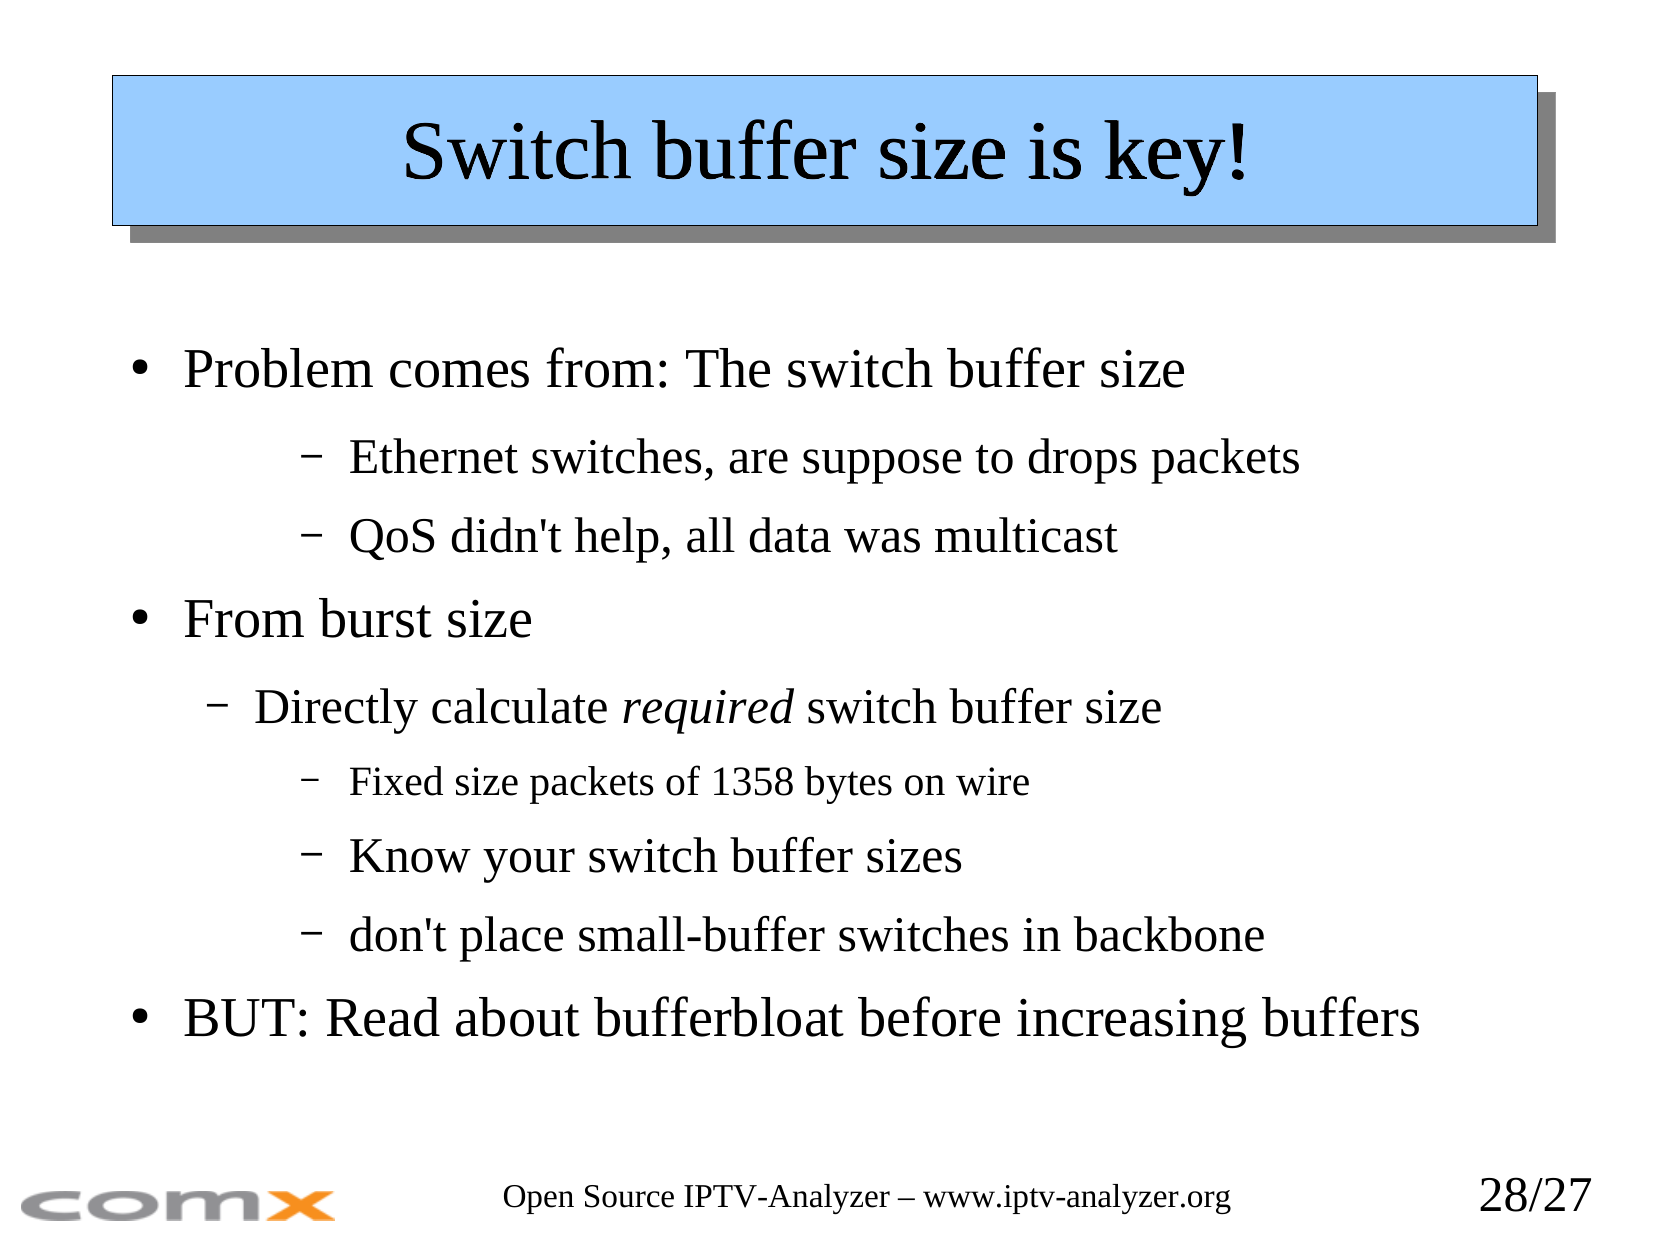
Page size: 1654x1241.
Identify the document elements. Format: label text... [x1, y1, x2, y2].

title Switch buffer size is key! [116, 75, 1538, 226]
list Problem comes from: The switch buffer size Ethernet switches, are suppose to drops packets QoS didn't help, all data was multicast From burst size Directly calculate required switch buffer size Fixed size packets of 1358 bytes on wire Know your switch buffer sizes don't place small-buffer switches in backbone BUT: Read about bufferbloat before increasing buffers [112, 337, 1538, 1126]
picture [21, 1191, 335, 1221]
